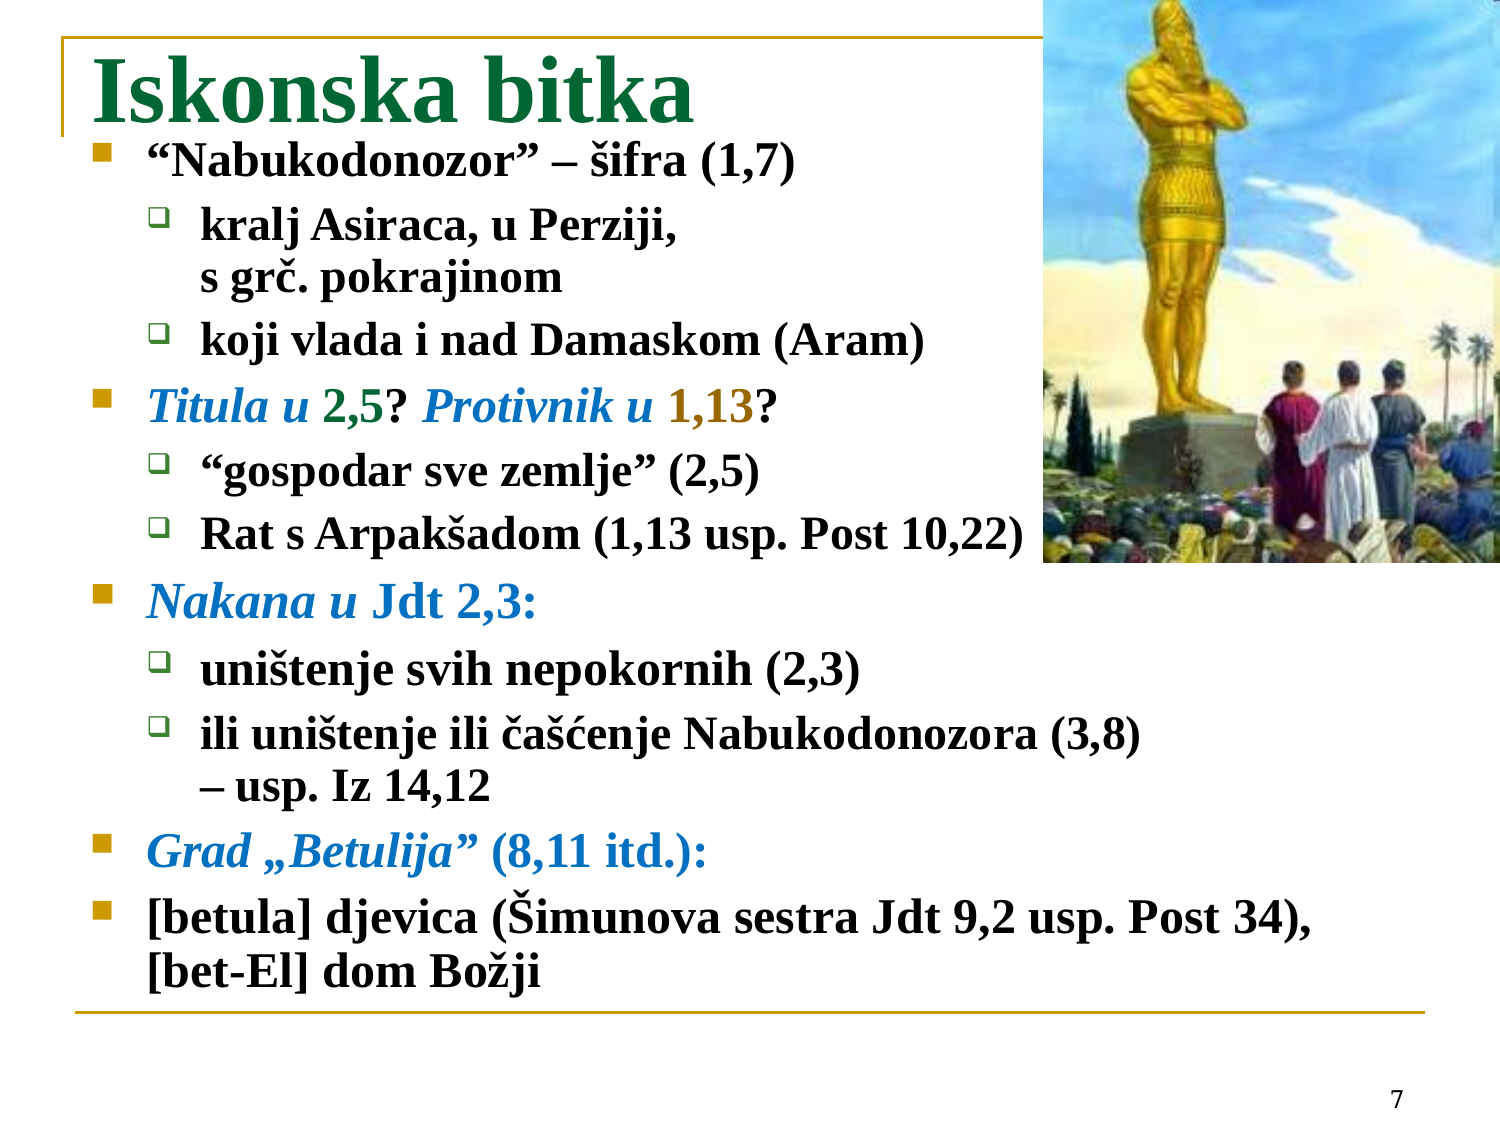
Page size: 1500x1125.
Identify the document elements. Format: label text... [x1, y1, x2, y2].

title Iskonska bitka [76, 18, 1043, 125]
picture [1043, 0, 1500, 563]
text_box <number> [1068, 1050, 1420, 1125]
list “Nabukodonozor” – šifra (1,7) kralj Asiraca, u Perziji, s grč. pokrajinom koji vlada i nad Damaskom (Aram) Titula u 2,5? Protivnik u 1,13? “gospodar sve zemlje” (2,5) Rat s Arpakšadom (1,13 usp. Post 10,22) Nakana u Jdt 2,3: uništenje svih nepokornih (2,3) ili uništenje ili čašćenje Nabukodonozora (3,8) – usp. Iz 14,12 Grad „Betulija” (8,11 itd.): [betula] djevica (Šimunova sestra Jdt 9,2 usp. Post 34), [bet-El] dom Božji [75, 125, 1426, 1012]
